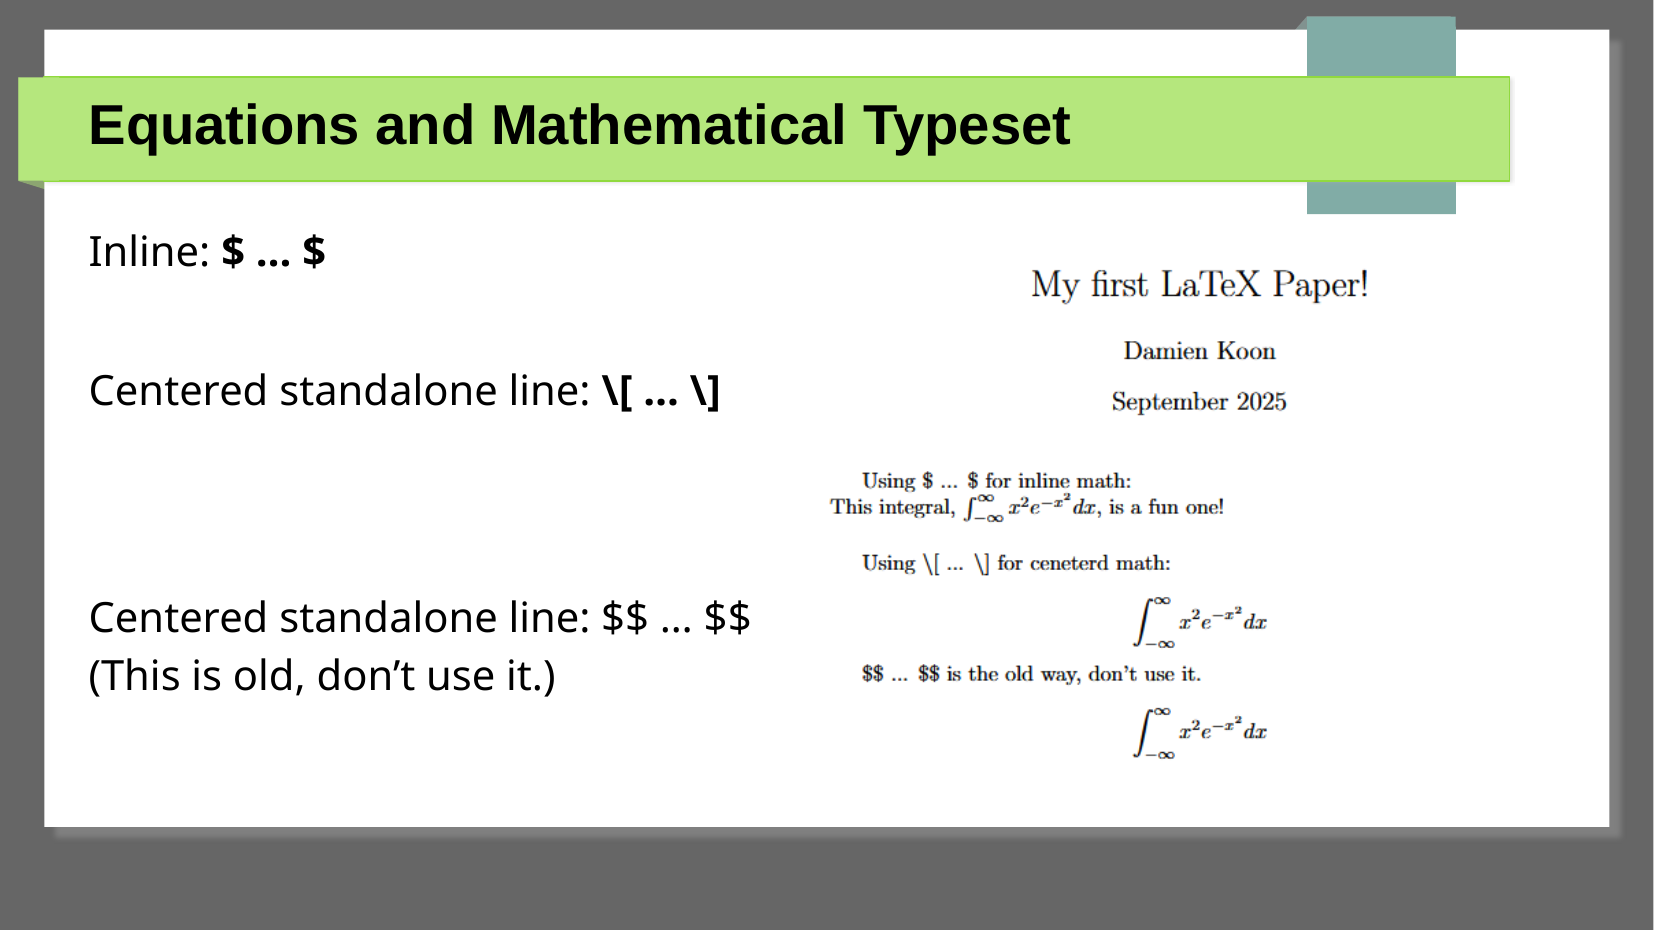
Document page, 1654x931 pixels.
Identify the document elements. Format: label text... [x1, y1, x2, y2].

list Inline: $ … $ Centered standalone line: \[ … \] Centered standalone line: $$ … $$ (This is old, don’t use it.) [88, 221, 1565, 813]
picture [797, 221, 1501, 804]
title Equations and Mathematical Typeset [88, 73, 1506, 178]
